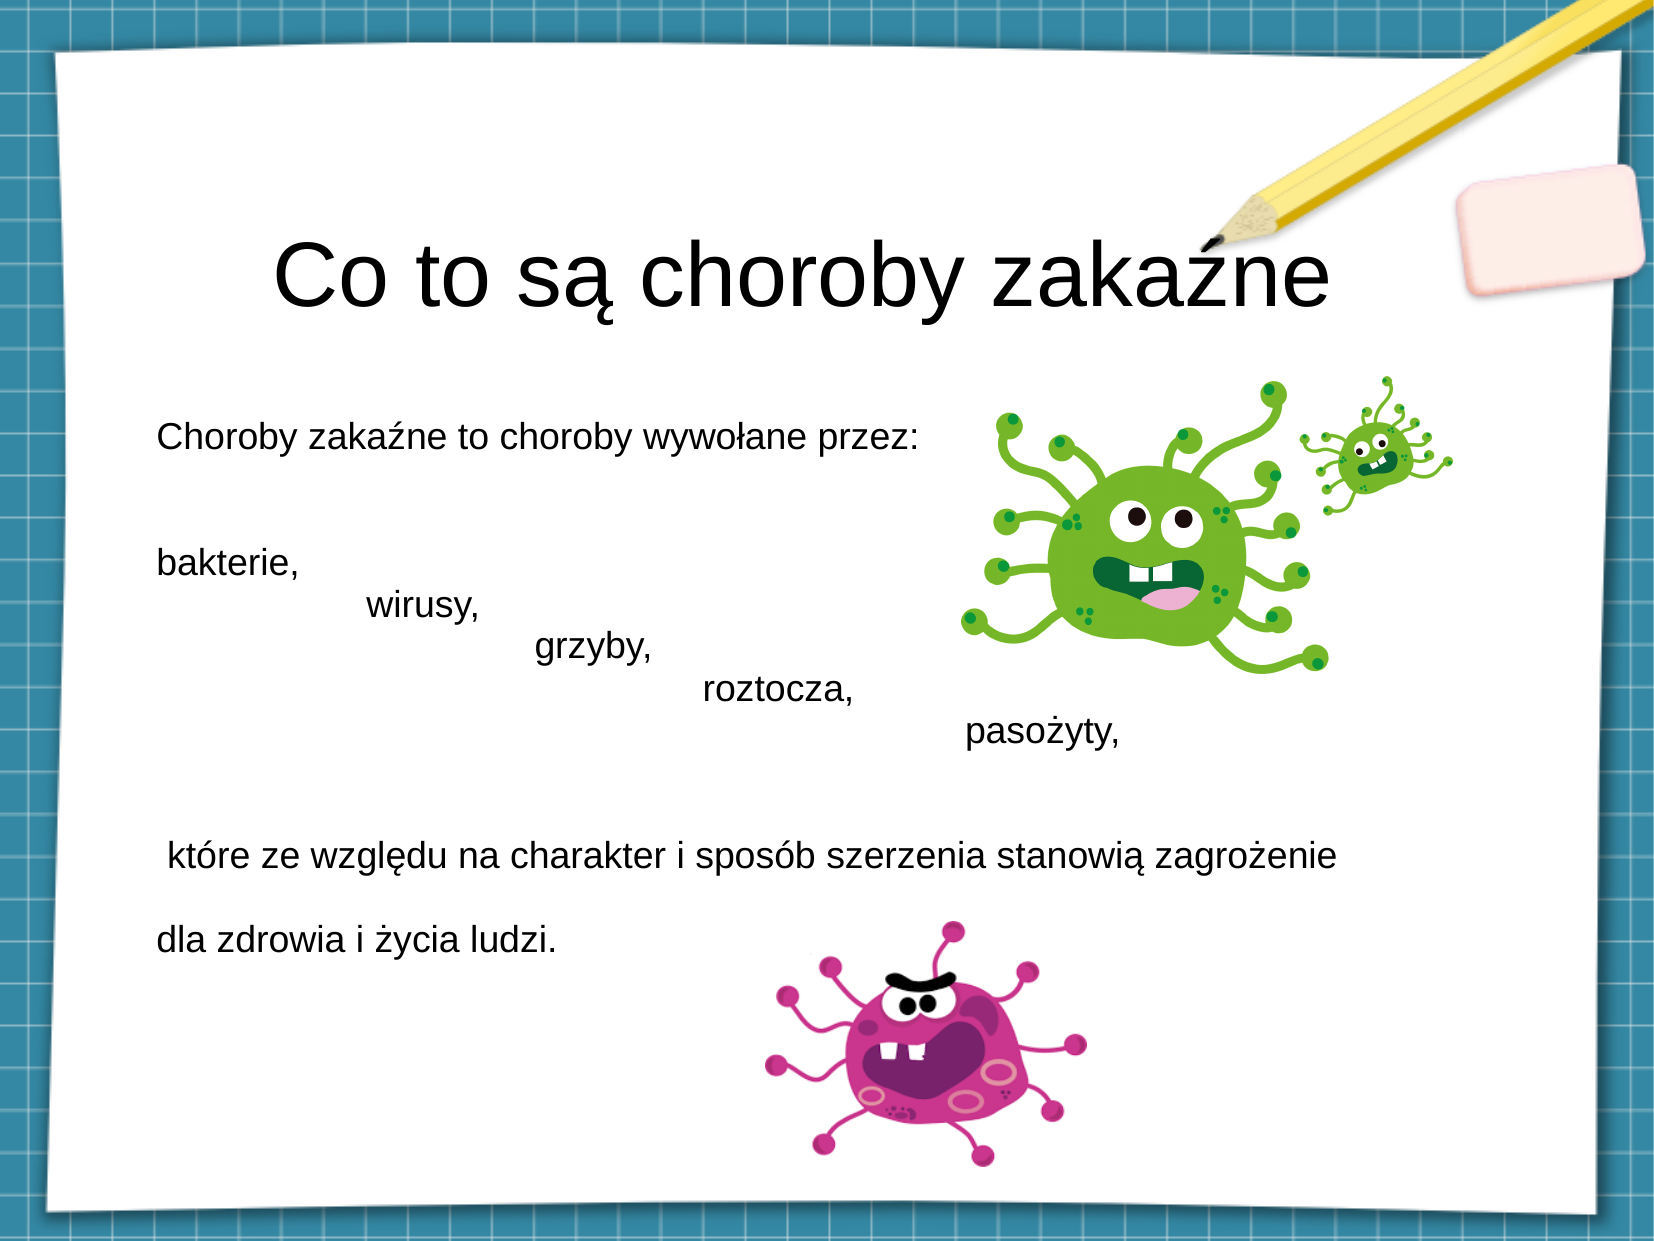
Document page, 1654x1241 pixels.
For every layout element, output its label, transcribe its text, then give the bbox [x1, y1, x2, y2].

picture [0, 0, 1654, 1241]
title Co to są choroby zakaźne [59, 170, 1548, 378]
text_box Choroby zakaźne to choroby wywołane przez: bakterie, wirusy, grzyby, roztocza, pasożyty, które ze względu na charakter i sposób szerzenia stanowią zagrożenie dla zdrowia i życia ludzi. [141, 407, 1548, 969]
